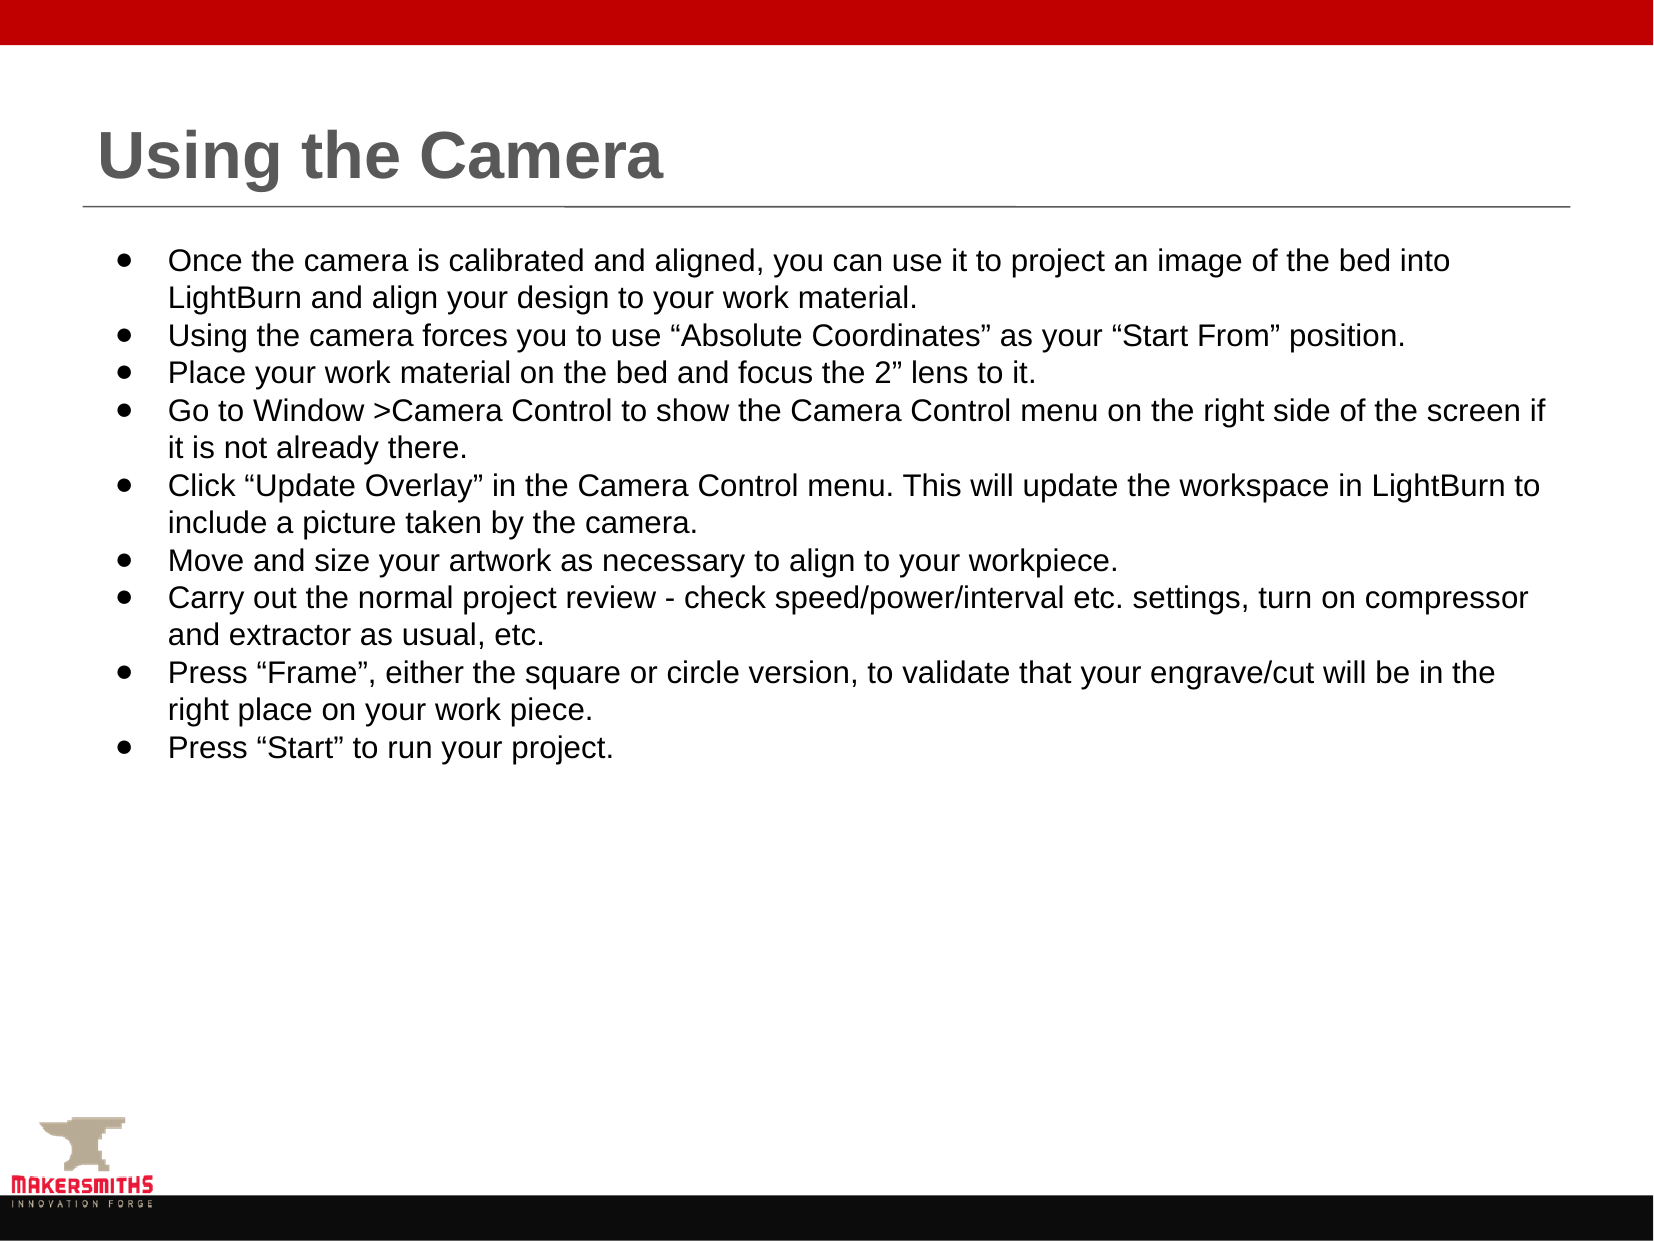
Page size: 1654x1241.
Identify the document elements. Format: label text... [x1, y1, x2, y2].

picture [5, 1109, 158, 1216]
title Using the Camera [82, 51, 1571, 207]
text_box Once the camera is calibrated and aligned, you can use it to project an image of the bed into LightBurn and align your design to your work material. Using the camera forces you to use “Absolute Coordinates” as your “Start From” position. Place your work material on the bed and focus the 2” lens to it. Go to Window >Camera Control to show the Camera Control menu on the right side of the screen if it is not already there. Click “Update Overlay” in the Camera Control menu. This will update the workspace in LightBurn to include a picture taken by the camera. Move and size your artwork as necessary to align to your workpiece. Carry out the normal project review - check speed/power/interval etc. settings, turn on compressor and extractor as usual, etc. Press “Frame”, either the square or circle version, to validate that your engrave/cut will be in the right place on your work piece. Press “Start” to run your project. [77, 225, 1577, 534]
